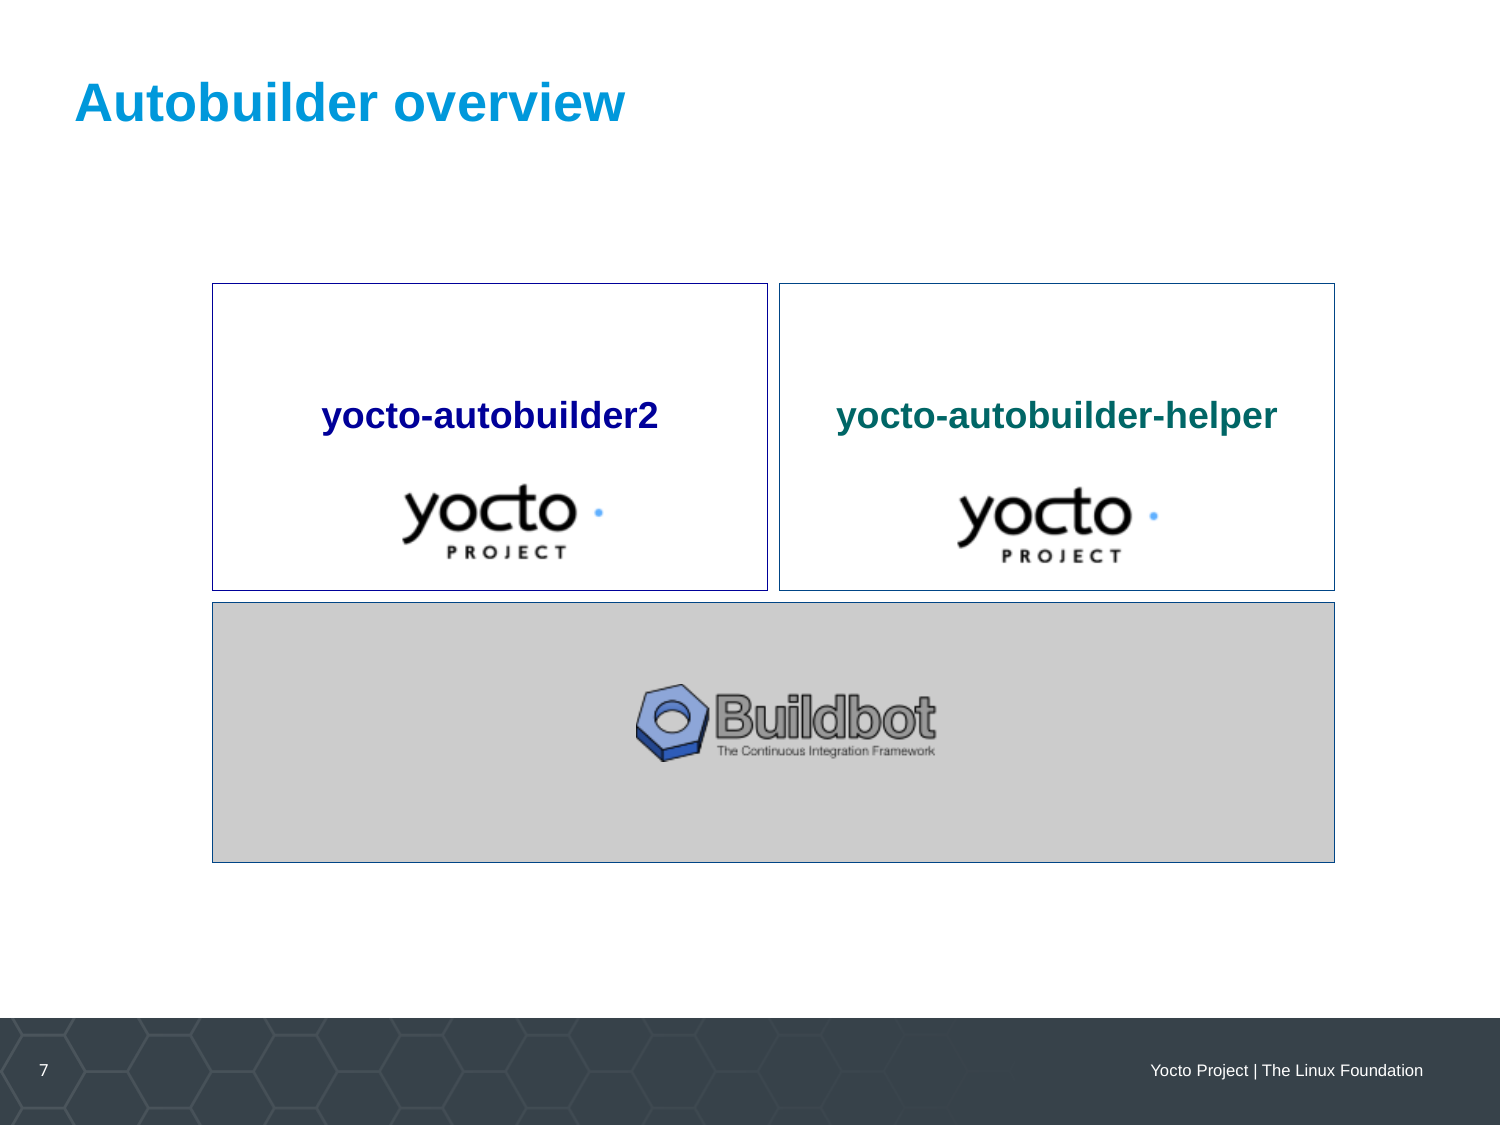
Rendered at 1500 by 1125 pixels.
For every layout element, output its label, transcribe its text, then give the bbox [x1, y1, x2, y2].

text_box Autobuilder overview [74, 67, 1424, 213]
text_box [212, 602, 1335, 863]
text_box yocto-autobuilder-helper [779, 283, 1335, 591]
text_box yocto-autobuilder2 [212, 283, 768, 591]
picture [0, 0, 1500, 1125]
